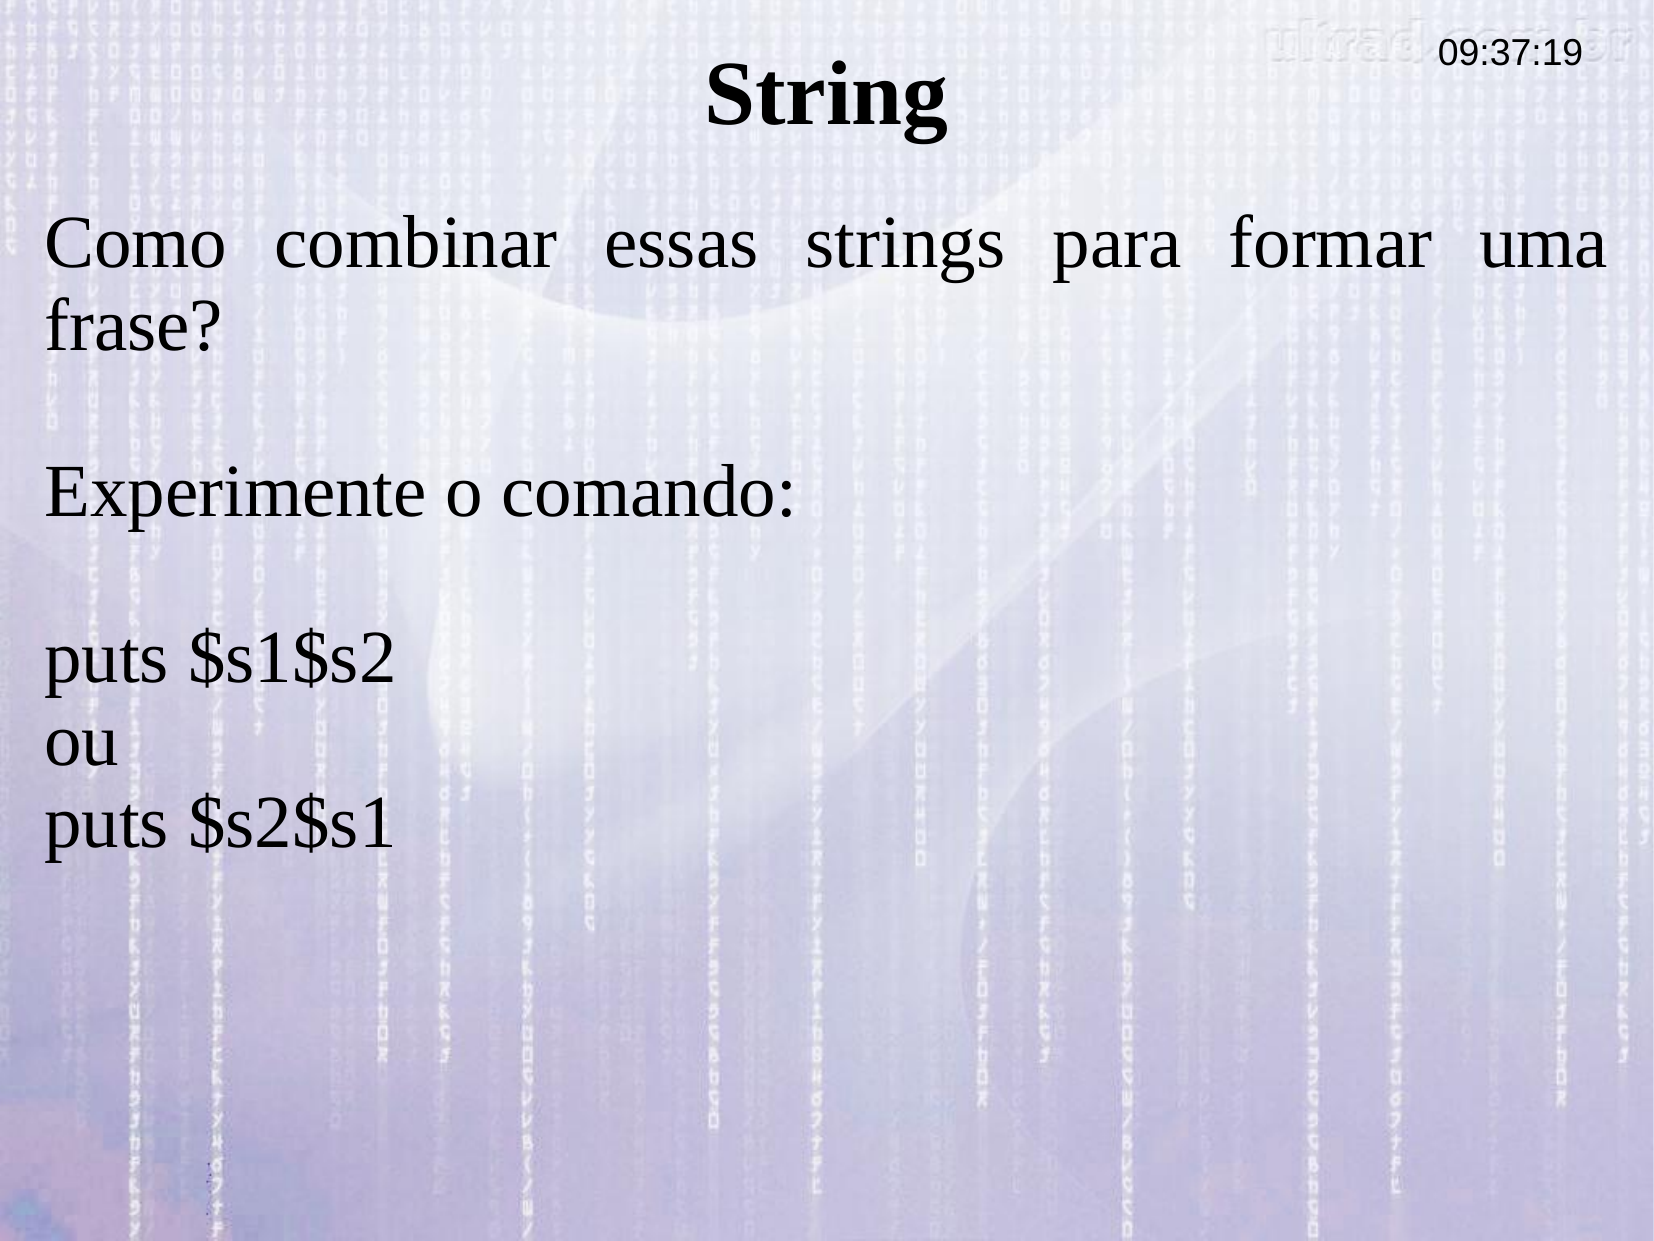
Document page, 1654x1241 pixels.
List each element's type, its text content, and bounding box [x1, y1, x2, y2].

text_box String [29, 35, 1625, 171]
text_box Como combinar essas strings para formar uma frase? Experimente o comando: puts $s1$s2 ou puts $s2$s1 [29, 193, 1625, 935]
text_box 10:08:44 [1423, 23, 1631, 94]
picture [0, 0, 1654, 1241]
